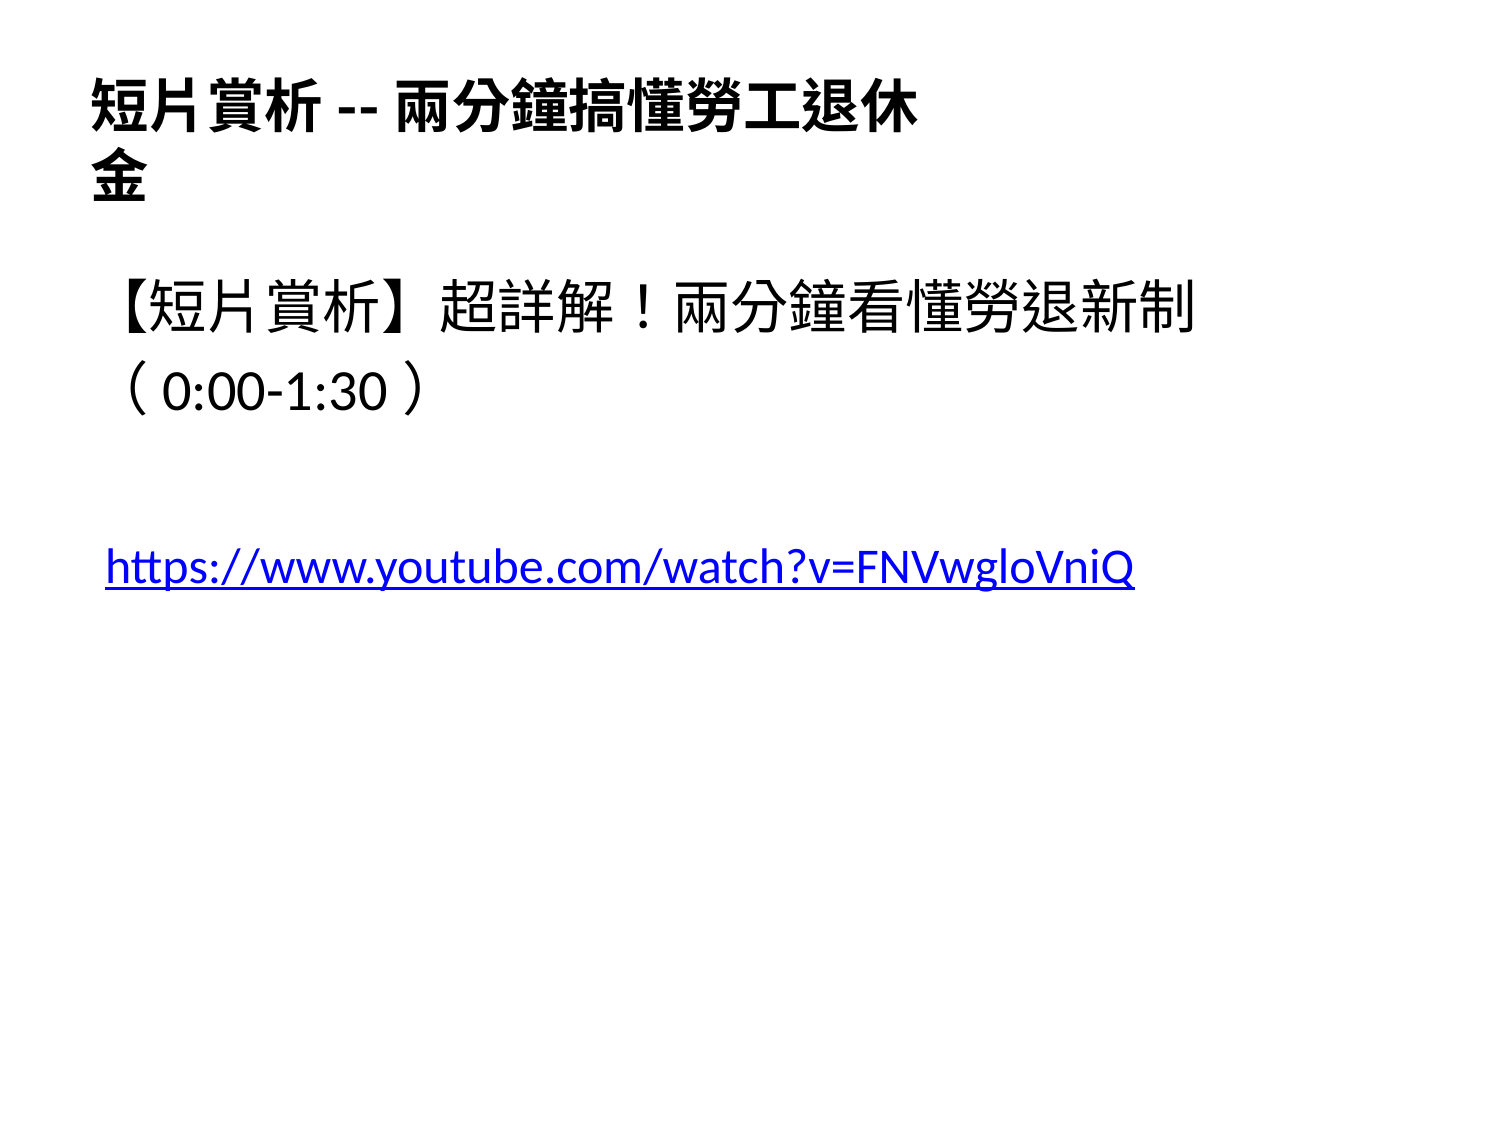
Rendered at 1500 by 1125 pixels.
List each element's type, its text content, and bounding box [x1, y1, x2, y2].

title 短片賞析--兩分鐘搞懂勞工退休金 [75, 37, 981, 241]
list 【短片賞析】超詳解！兩分鐘看懂勞退新制 （0:00-1:30） https://www.youtube.com/watch?v=FNVwgloVniQ [75, 262, 1425, 1005]
